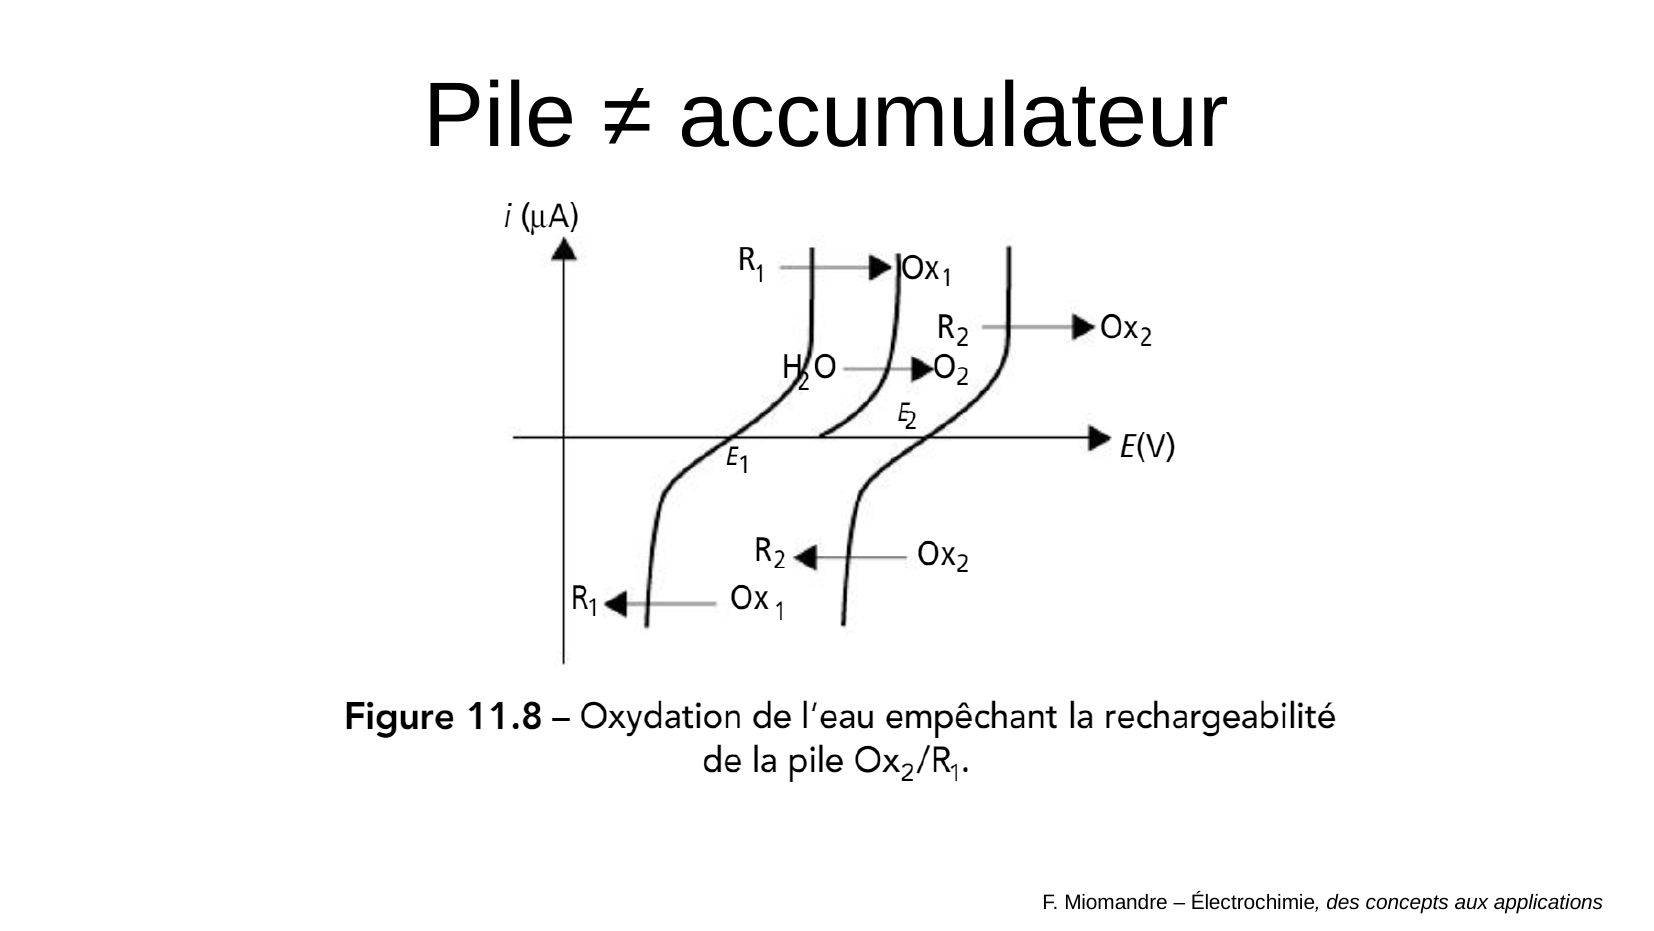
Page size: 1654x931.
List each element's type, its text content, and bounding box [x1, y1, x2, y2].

text_box F. Miomandre – Électrochimie, des concepts aux applications [1027, 883, 1654, 931]
picture [256, 192, 1394, 799]
title Pile ≠ accumulateur [82, 37, 1571, 193]
